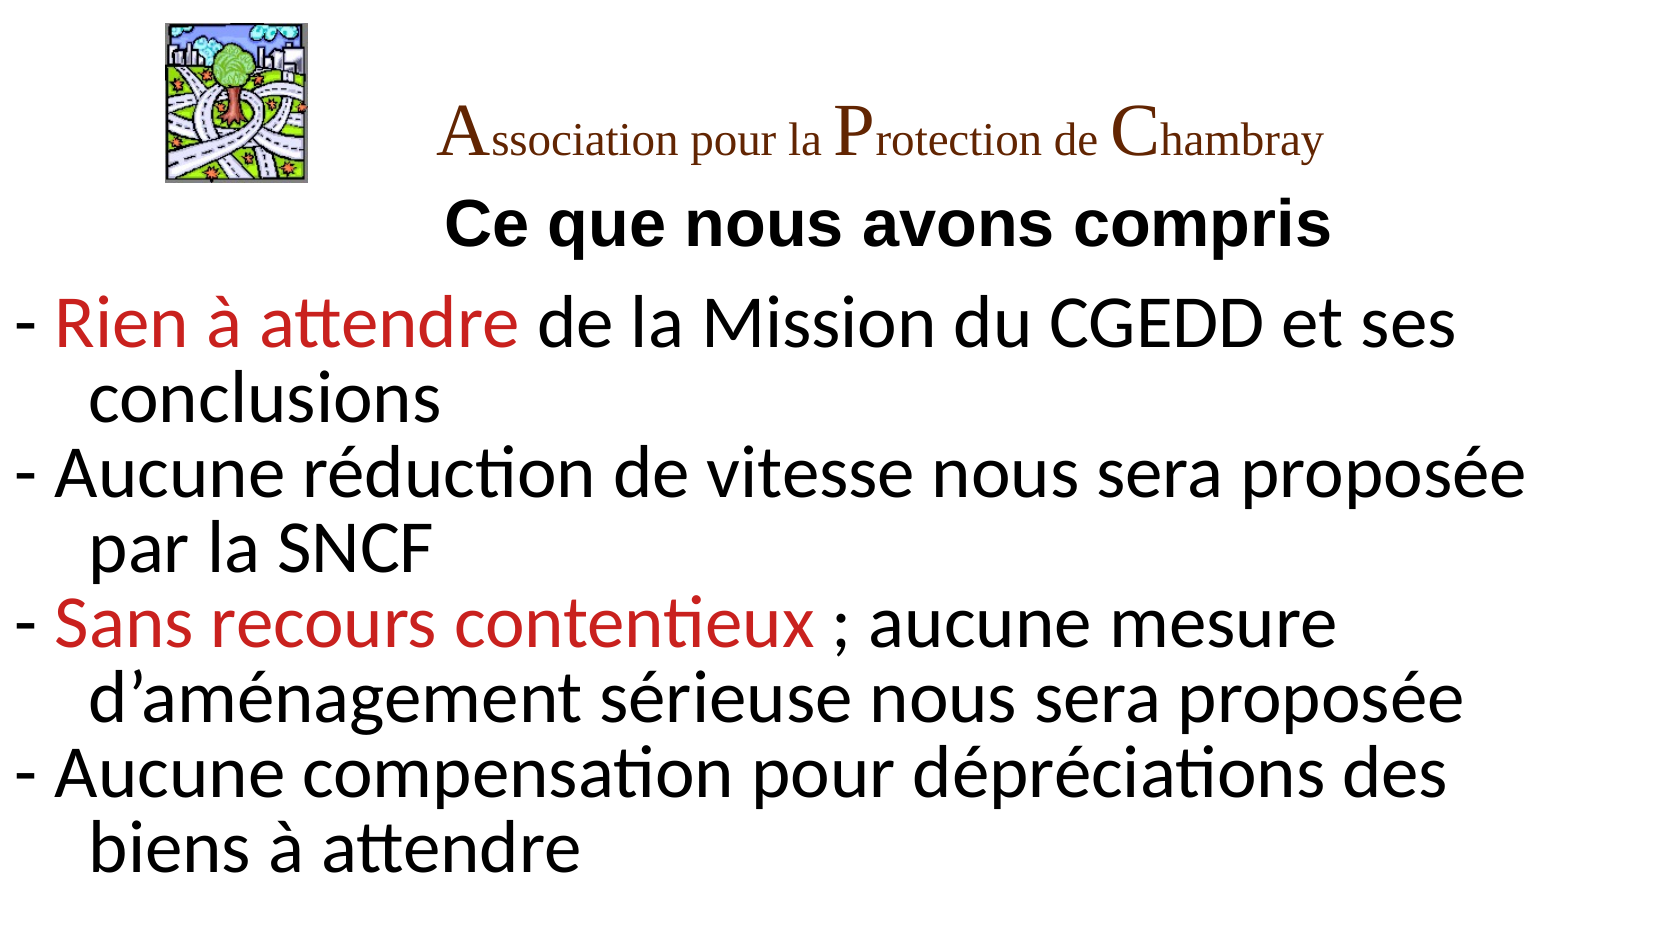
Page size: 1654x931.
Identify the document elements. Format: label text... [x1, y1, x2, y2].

text_box Association pour la Protection de Chambray [422, 81, 1446, 180]
picture [165, 23, 308, 183]
text_box Ce que nous avons compris [429, 179, 1453, 283]
text_box - Rien à attendre de la Mission du CGEDD et ses conclusions - Aucune réduction de vitesse nous sera proposée par la SNCF - Sans recours contentieux ; aucune mesure d’aménagement sérieuse nous sera proposée - Aucune compensation pour dépréciations des biens à attendre [0, 283, 1654, 899]
